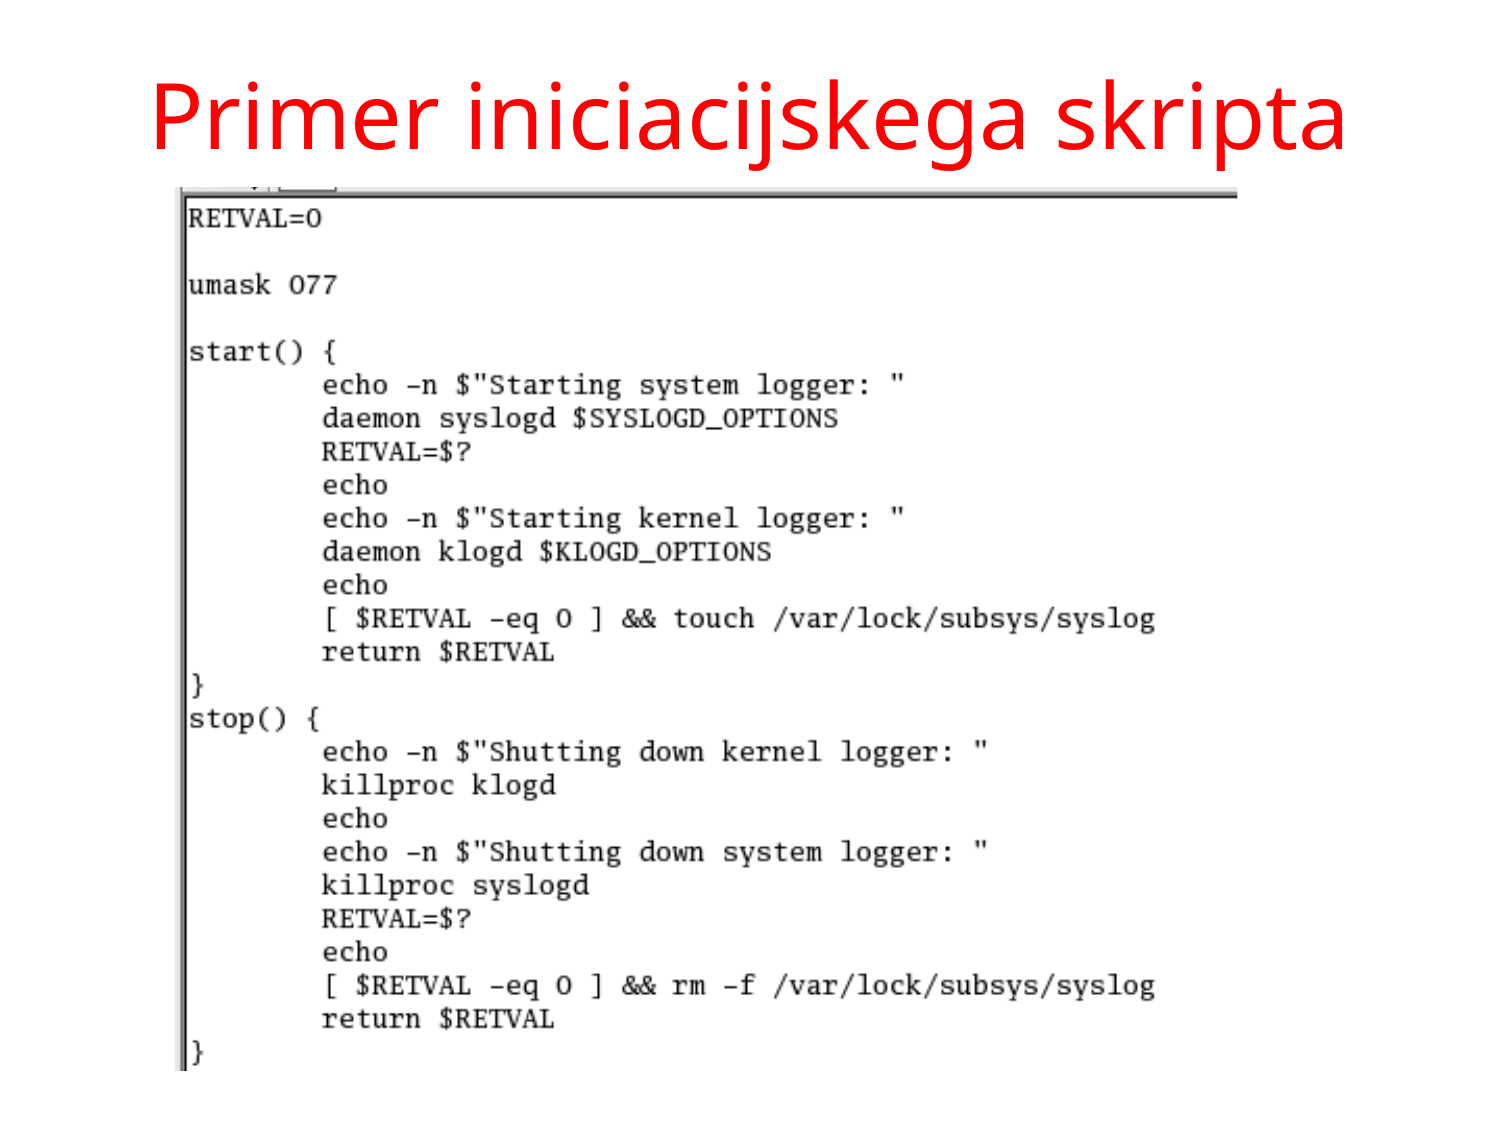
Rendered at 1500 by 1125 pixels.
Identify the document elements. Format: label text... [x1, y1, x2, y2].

picture [174, 187, 1238, 1071]
title Primer iniciacijskega skripta [49, 50, 1451, 176]
